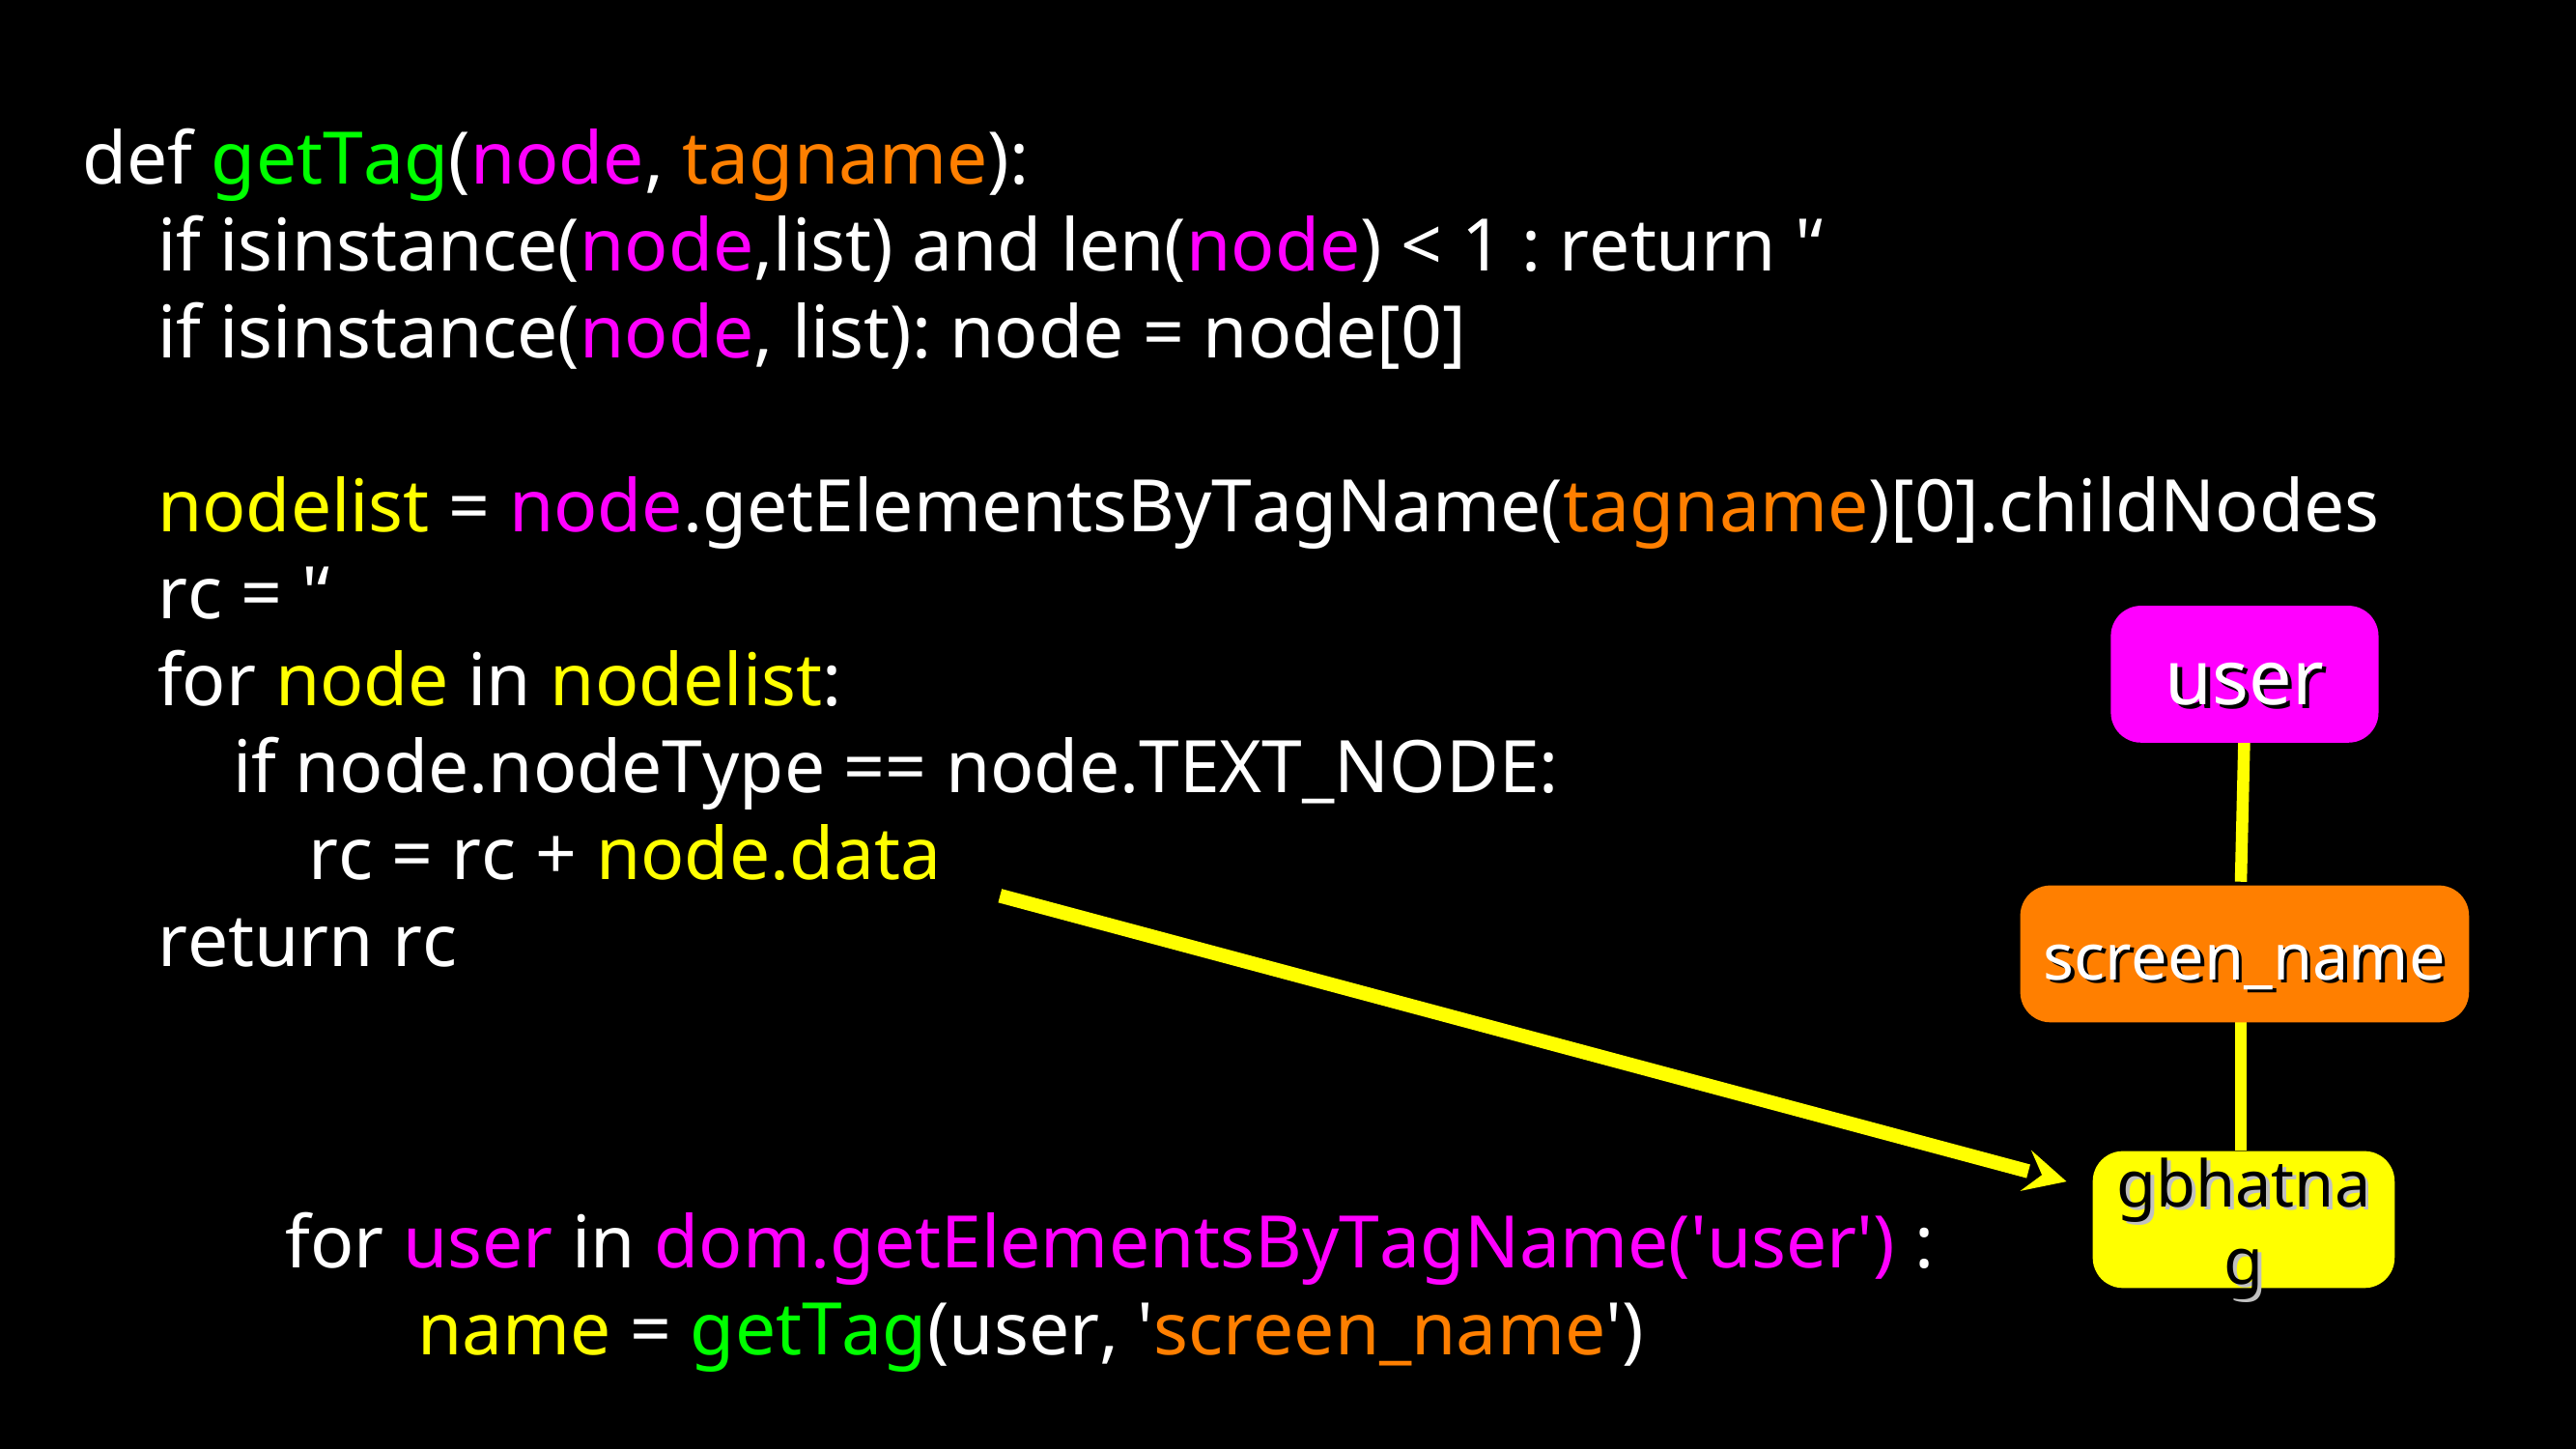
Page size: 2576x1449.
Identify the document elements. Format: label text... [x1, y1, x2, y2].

text_box for user in dom.getElementsByTagName('user') : name = getTag(user, 'screen_name') [267, 1194, 1935, 1370]
text_box def getTag(node, tagname): if isinstance(node,list) and len(node) < 1 : return '‘ if isinstance(node, list): node = node[0] nodelist = node.getElementsByTagName(tagname)[0].childNodes rc = '‘ for node in nodelist: if node.nodeType == node.TEXT_NODE: rc = rc + node.data return rc [82, 111, 2380, 981]
text_box gbhatnag [2092, 1151, 2395, 1289]
text_box screen_name [2020, 885, 2470, 1023]
text_box gbhatnag [2237, 1257, 2252, 1280]
text_box user [2110, 606, 2379, 743]
